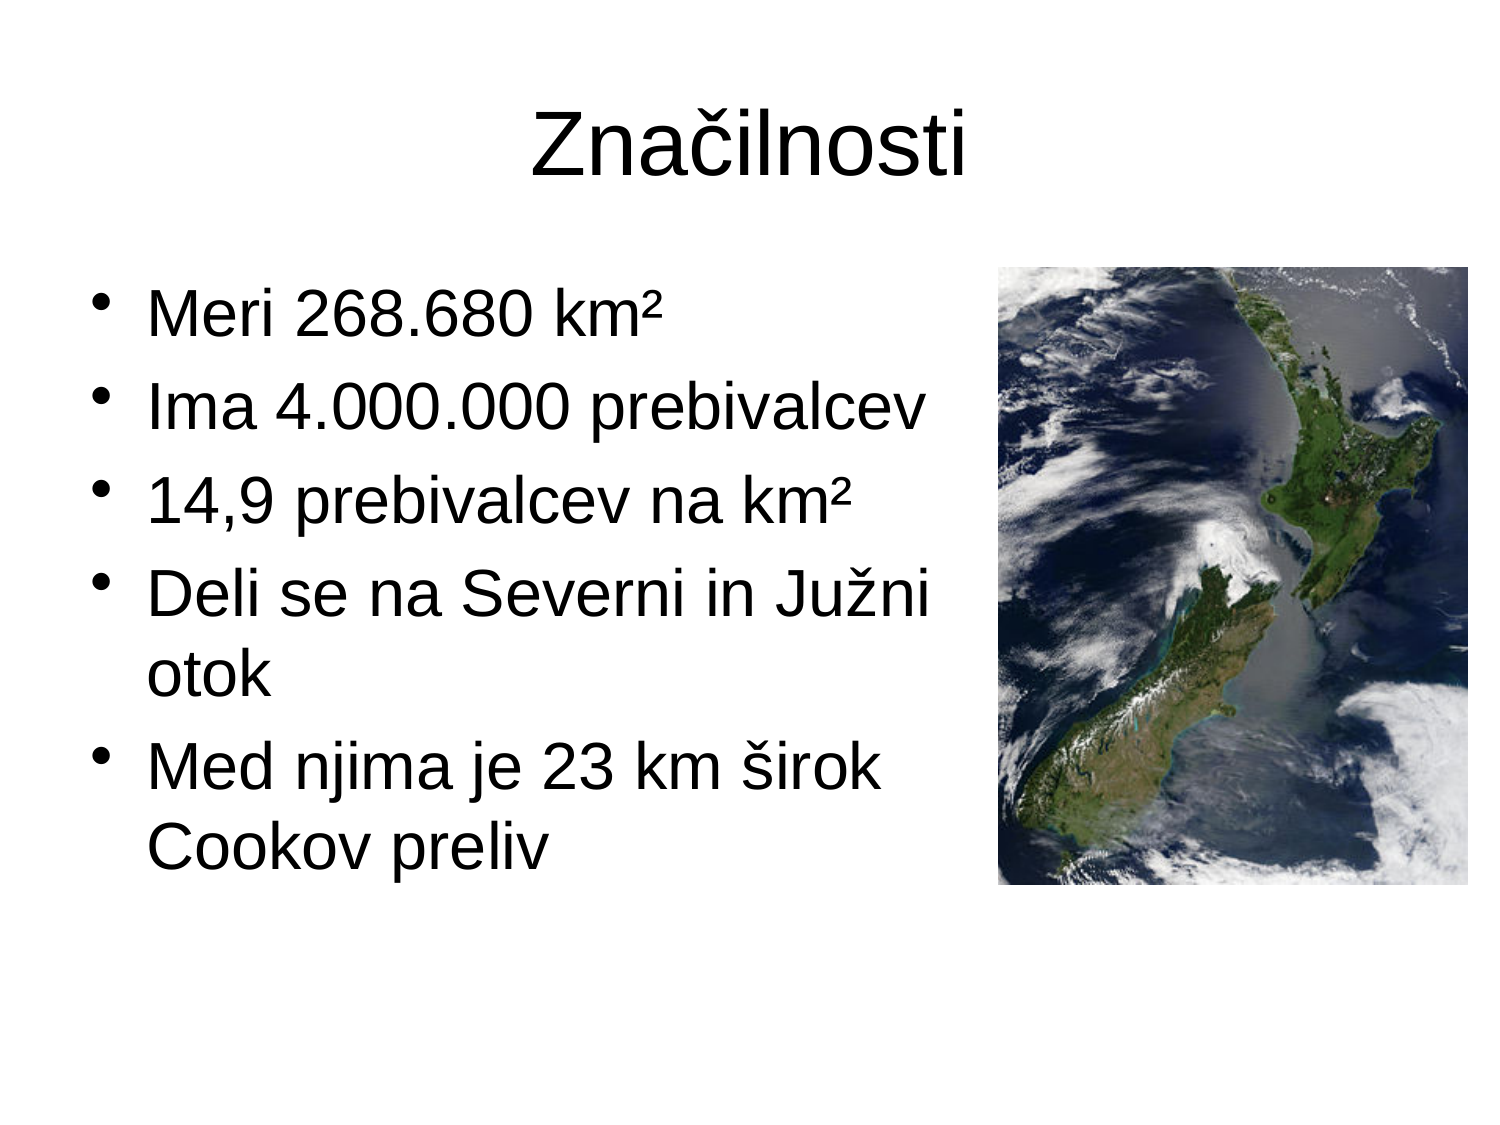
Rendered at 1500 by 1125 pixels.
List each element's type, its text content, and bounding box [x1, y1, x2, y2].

title Značilnosti [75, 45, 1425, 233]
picture [998, 267, 1468, 885]
list Meri 268.680 km² Ima 4.000.000 prebivalcev 14,9 prebivalcev na km² Deli se na Severni in Južni otok Med njima je 23 km širok Cookov preliv [75, 262, 963, 1005]
